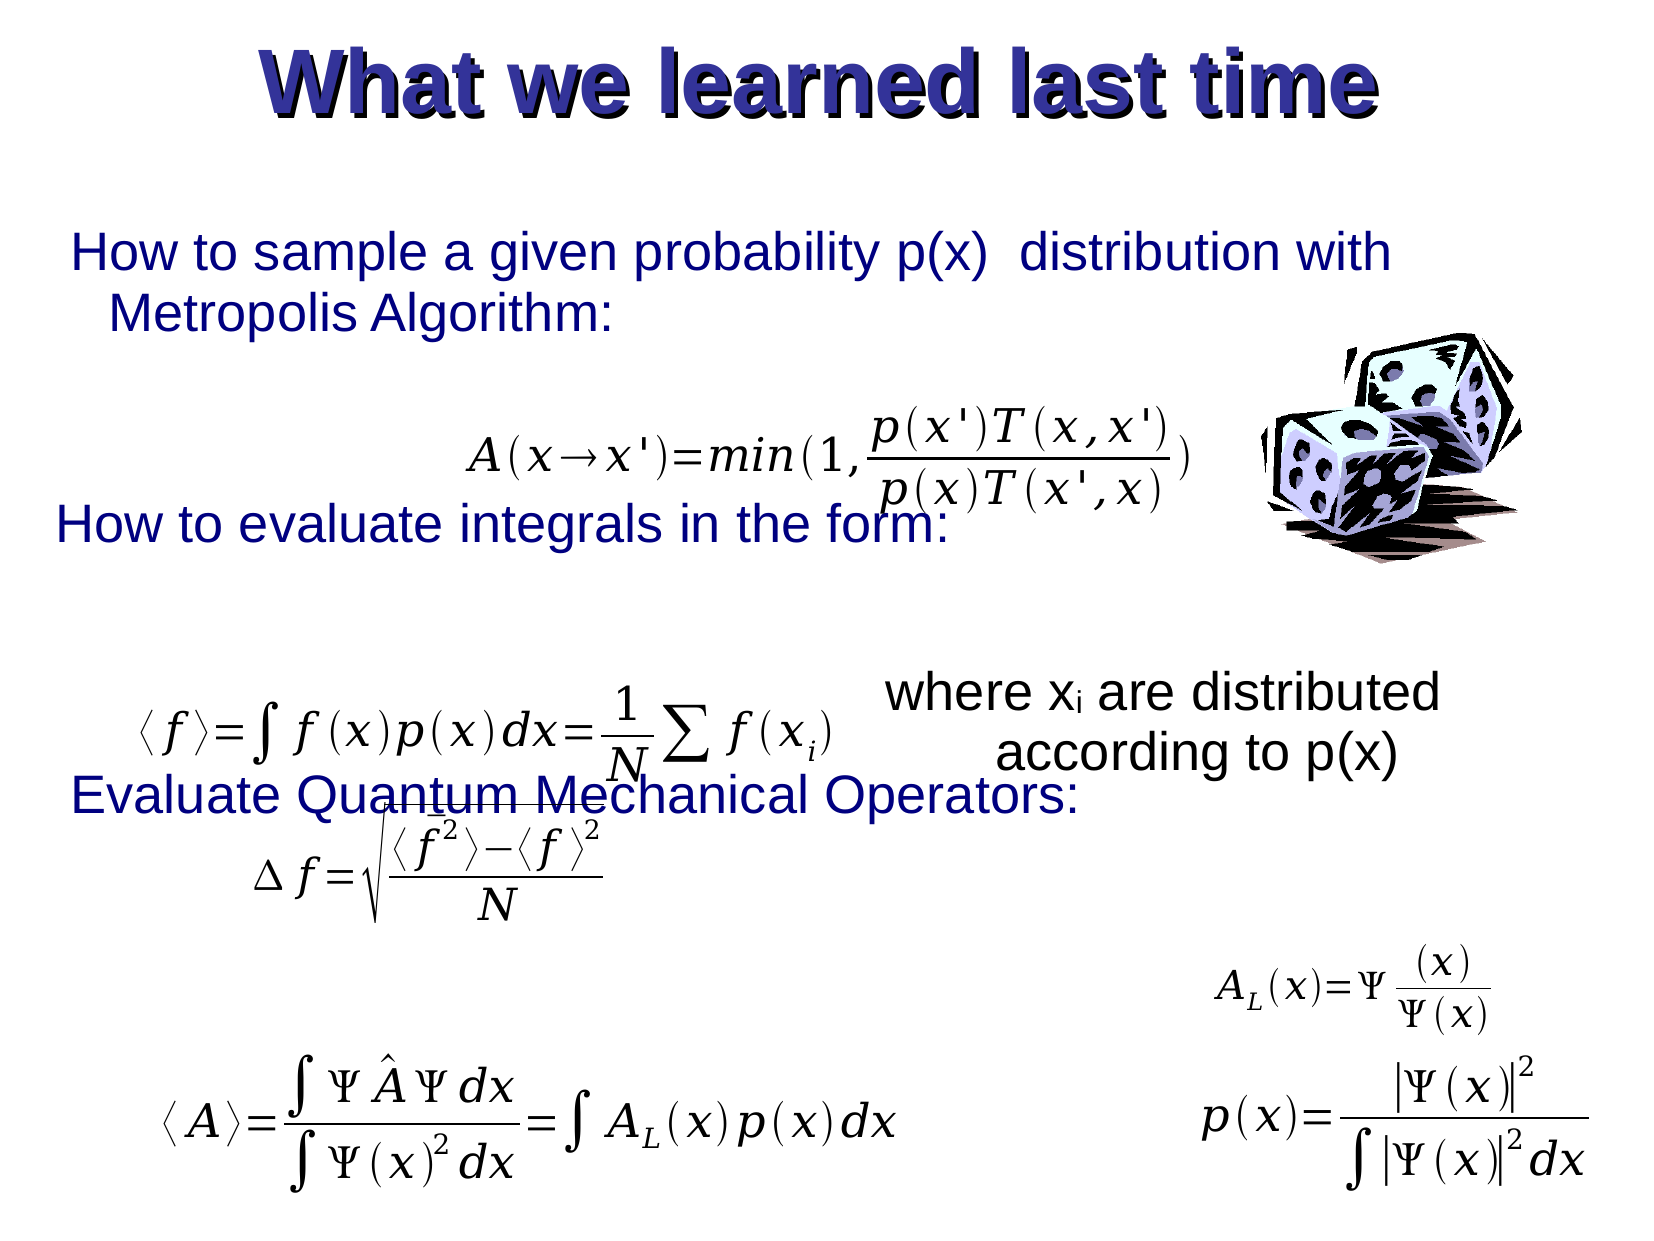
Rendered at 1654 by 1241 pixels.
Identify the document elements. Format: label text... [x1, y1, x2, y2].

chart [126, 676, 844, 793]
chart [241, 800, 617, 932]
chart [1188, 1050, 1604, 1195]
picture [1261, 330, 1524, 565]
chart [451, 399, 1202, 517]
chart [150, 1050, 909, 1198]
text_box where xi are distributed according to p(x) [862, 660, 1447, 813]
list How to sample a given probability p(x) distribution with Metropolis Algorithm: How to evaluate integrals in the form: Evaluate Quantum Mechanical Operators: [37, 221, 1576, 891]
chart [1202, 937, 1503, 1039]
title What we learned last time [76, 0, 1565, 186]
